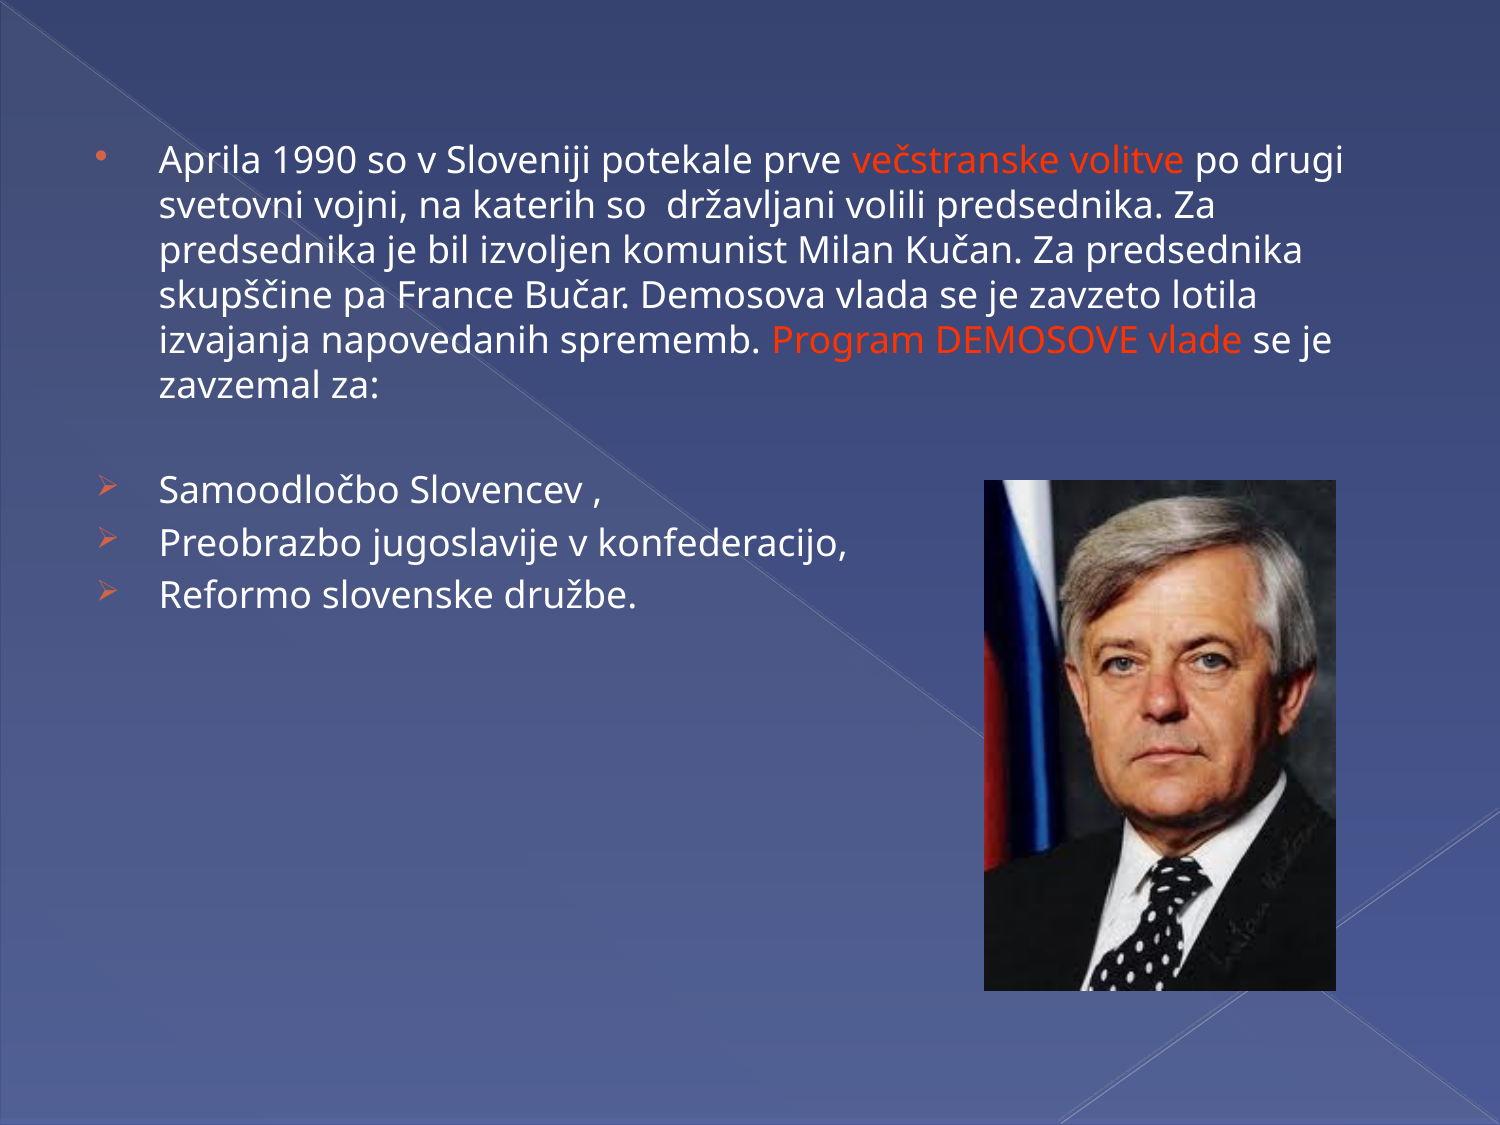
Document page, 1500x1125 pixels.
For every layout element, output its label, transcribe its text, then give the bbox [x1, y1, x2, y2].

list Aprila 1990 so v Sloveniji potekale prve večstranske volitve po drugi svetovni vojni, na katerih so državljani volili predsednika. Za predsednika je bil izvoljen komunist Milan Kučan. Za predsednika skupščine pa France Bučar. Demosova vlada se je zavzeto lotila izvajanja napovedanih sprememb. Program DEMOSOVE vlade se je zavzemal za: Samoodločbo Slovencev , Preobrazbo jugoslavije v konfederacijo, Reformo slovenske družbe. [70, 128, 1421, 879]
picture [984, 480, 1336, 991]
